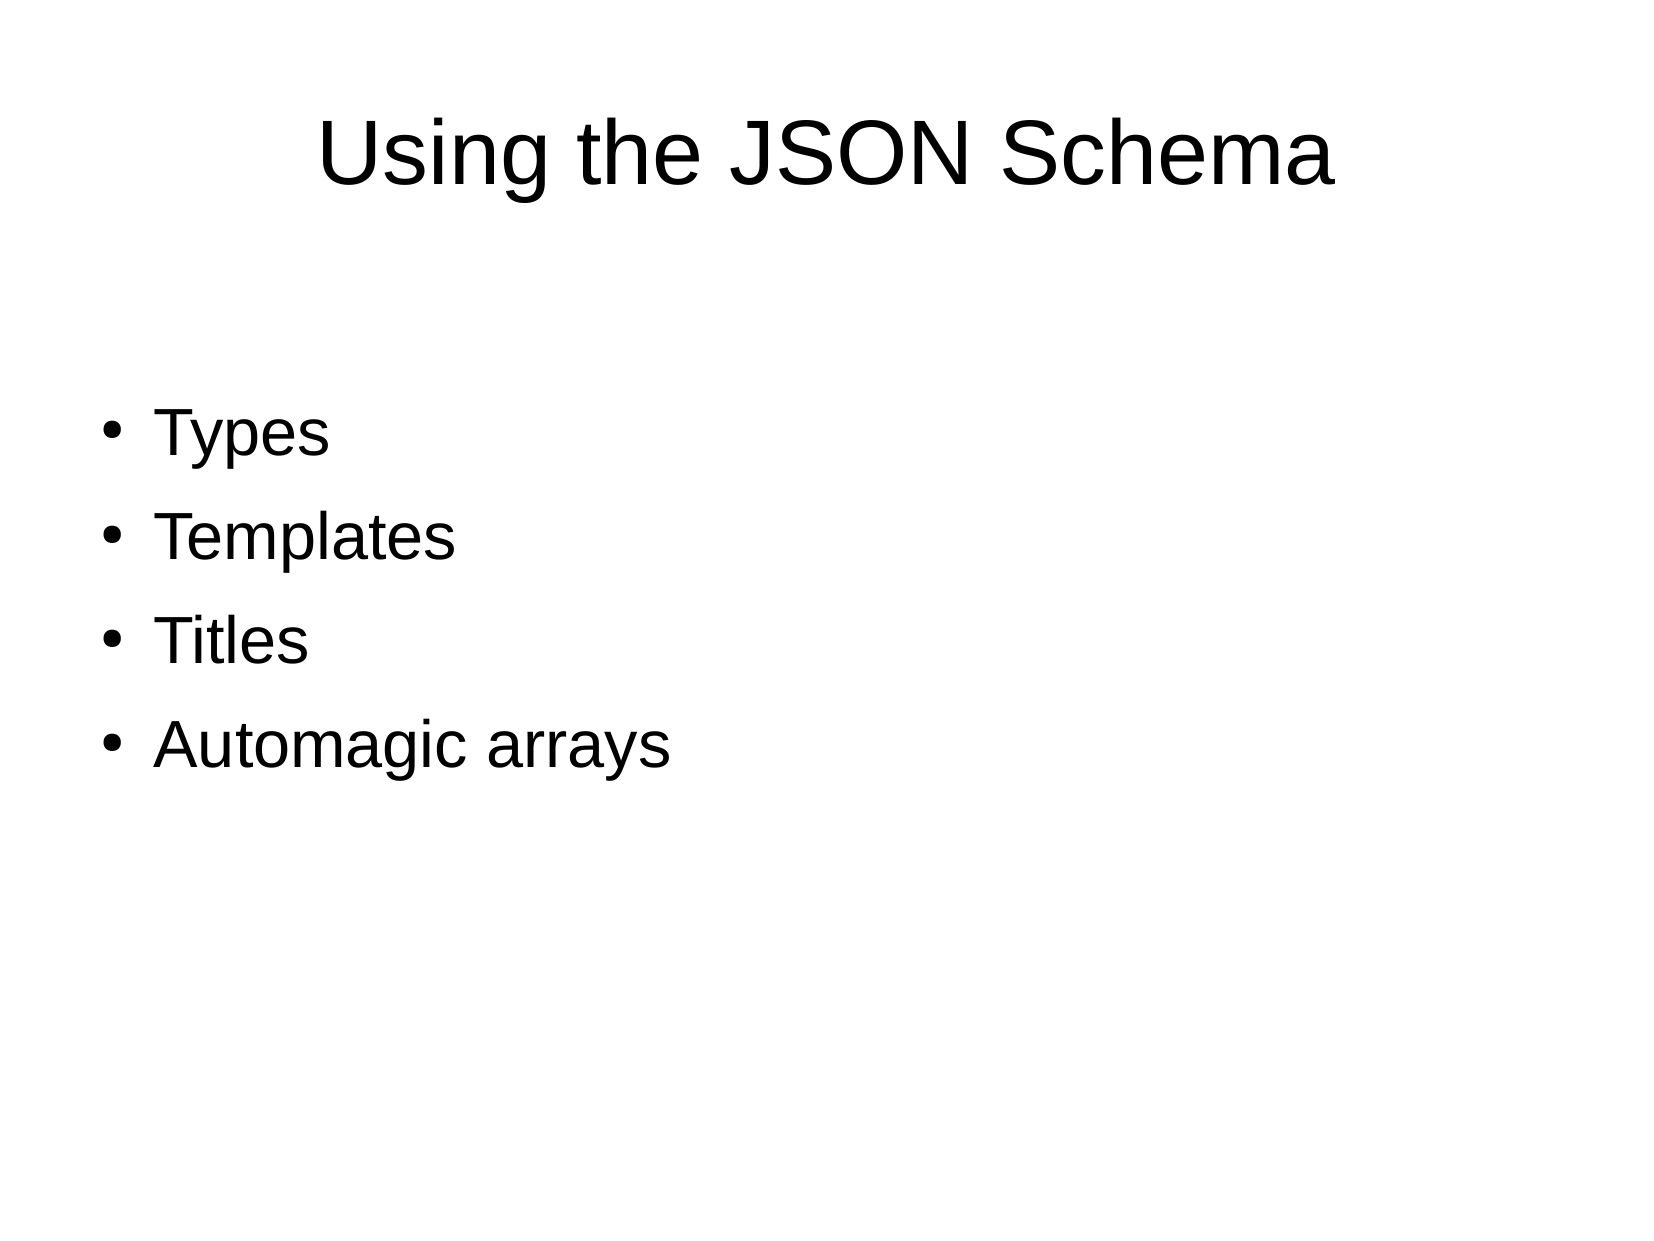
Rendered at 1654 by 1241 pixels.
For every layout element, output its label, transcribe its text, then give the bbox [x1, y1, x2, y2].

title Using the JSON Schema [82, 49, 1571, 257]
list Types Templates Titles Automagic arrays [82, 290, 1571, 1010]
